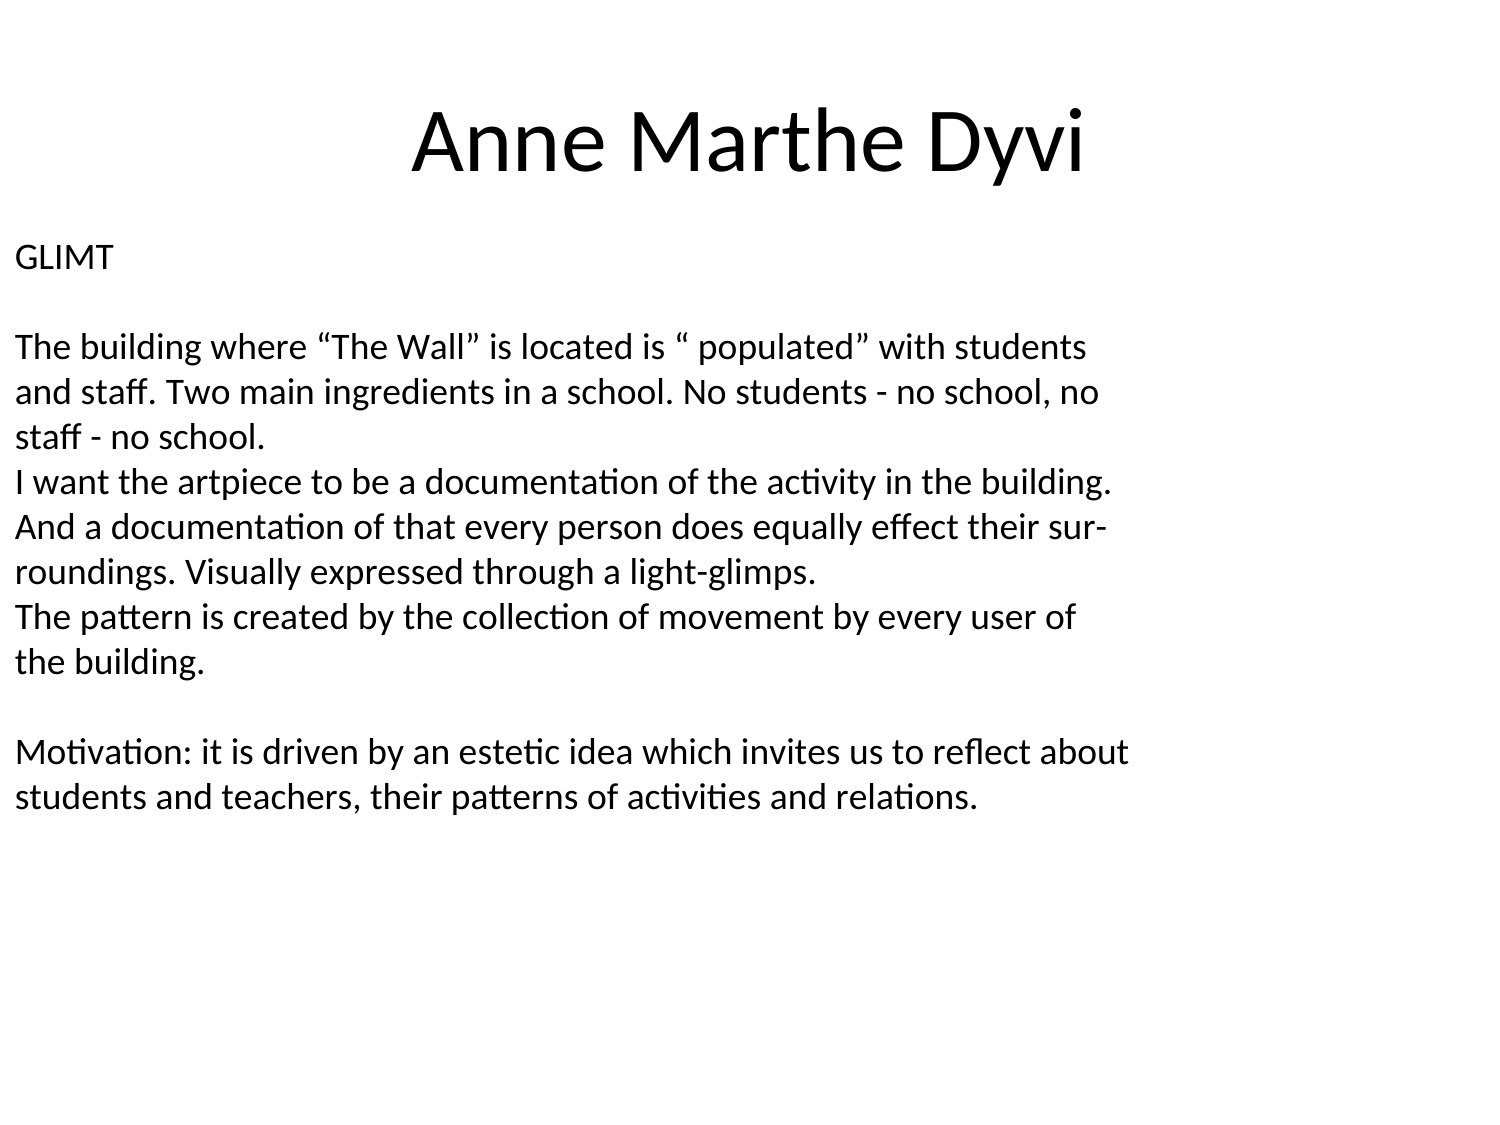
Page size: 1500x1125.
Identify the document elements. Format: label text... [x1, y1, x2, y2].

text_box Anne Marthe Dyvi [75, 45, 1426, 224]
text_box GLIMT The building where “The Wall” is located is “ populated” with students and staff. Two main ingredients in a school. No students - no school, no staff - no school. I want the artpiece to be a documentation of the activity in the building. And a documentation of that every person does equally effect their sur- roundings. Visually expressed through a light-glimps. The pattern is created by the collection of movement by every user of the building. Motivation: it is driven by an estetic idea which invites us to reflect about students and teachers, their patterns of activities and relations. [0, 224, 1500, 870]
